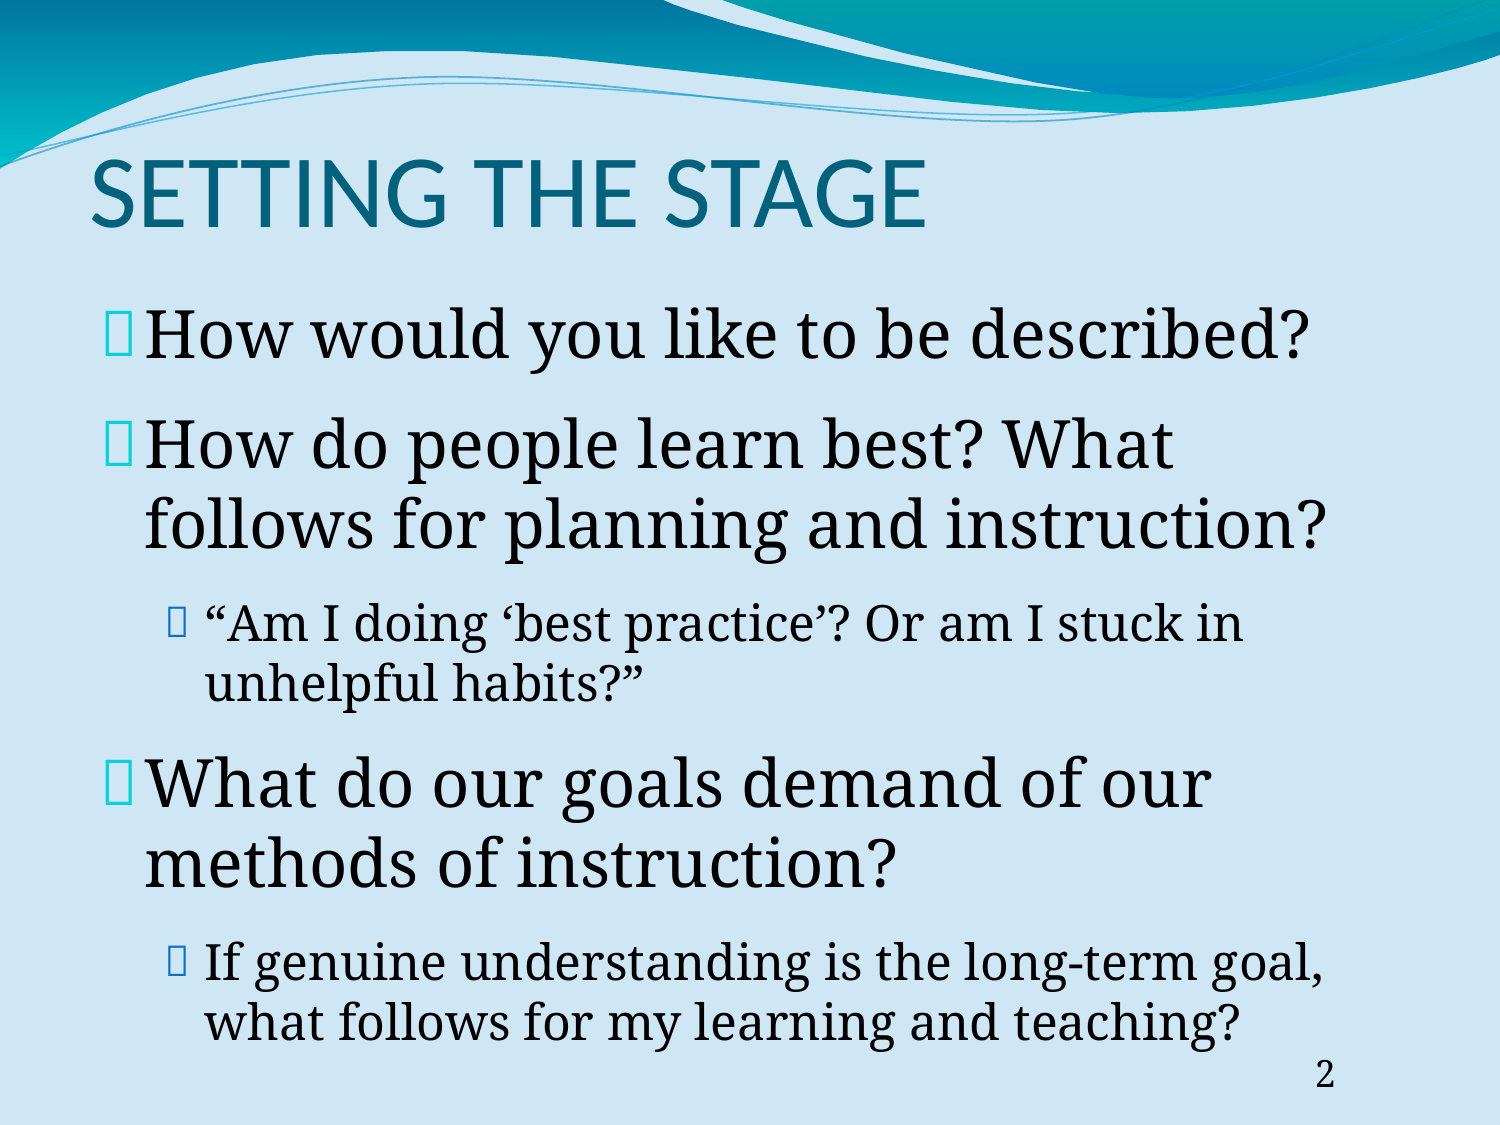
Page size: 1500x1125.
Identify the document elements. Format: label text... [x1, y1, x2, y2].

title SETTING THE STAGE [75, 115, 1425, 303]
slide_number <number> [1299, 1042, 1425, 1103]
list How would you like to be described? How do people learn best? What follows for planning and instruction? “Am I doing ‘best practice’? Or am I stuck in unhelpful habits?” What do our goals demand of our methods of instruction? If genuine understanding is the long-term goal, what follows for my learning and teaching? [85, 285, 1411, 910]
